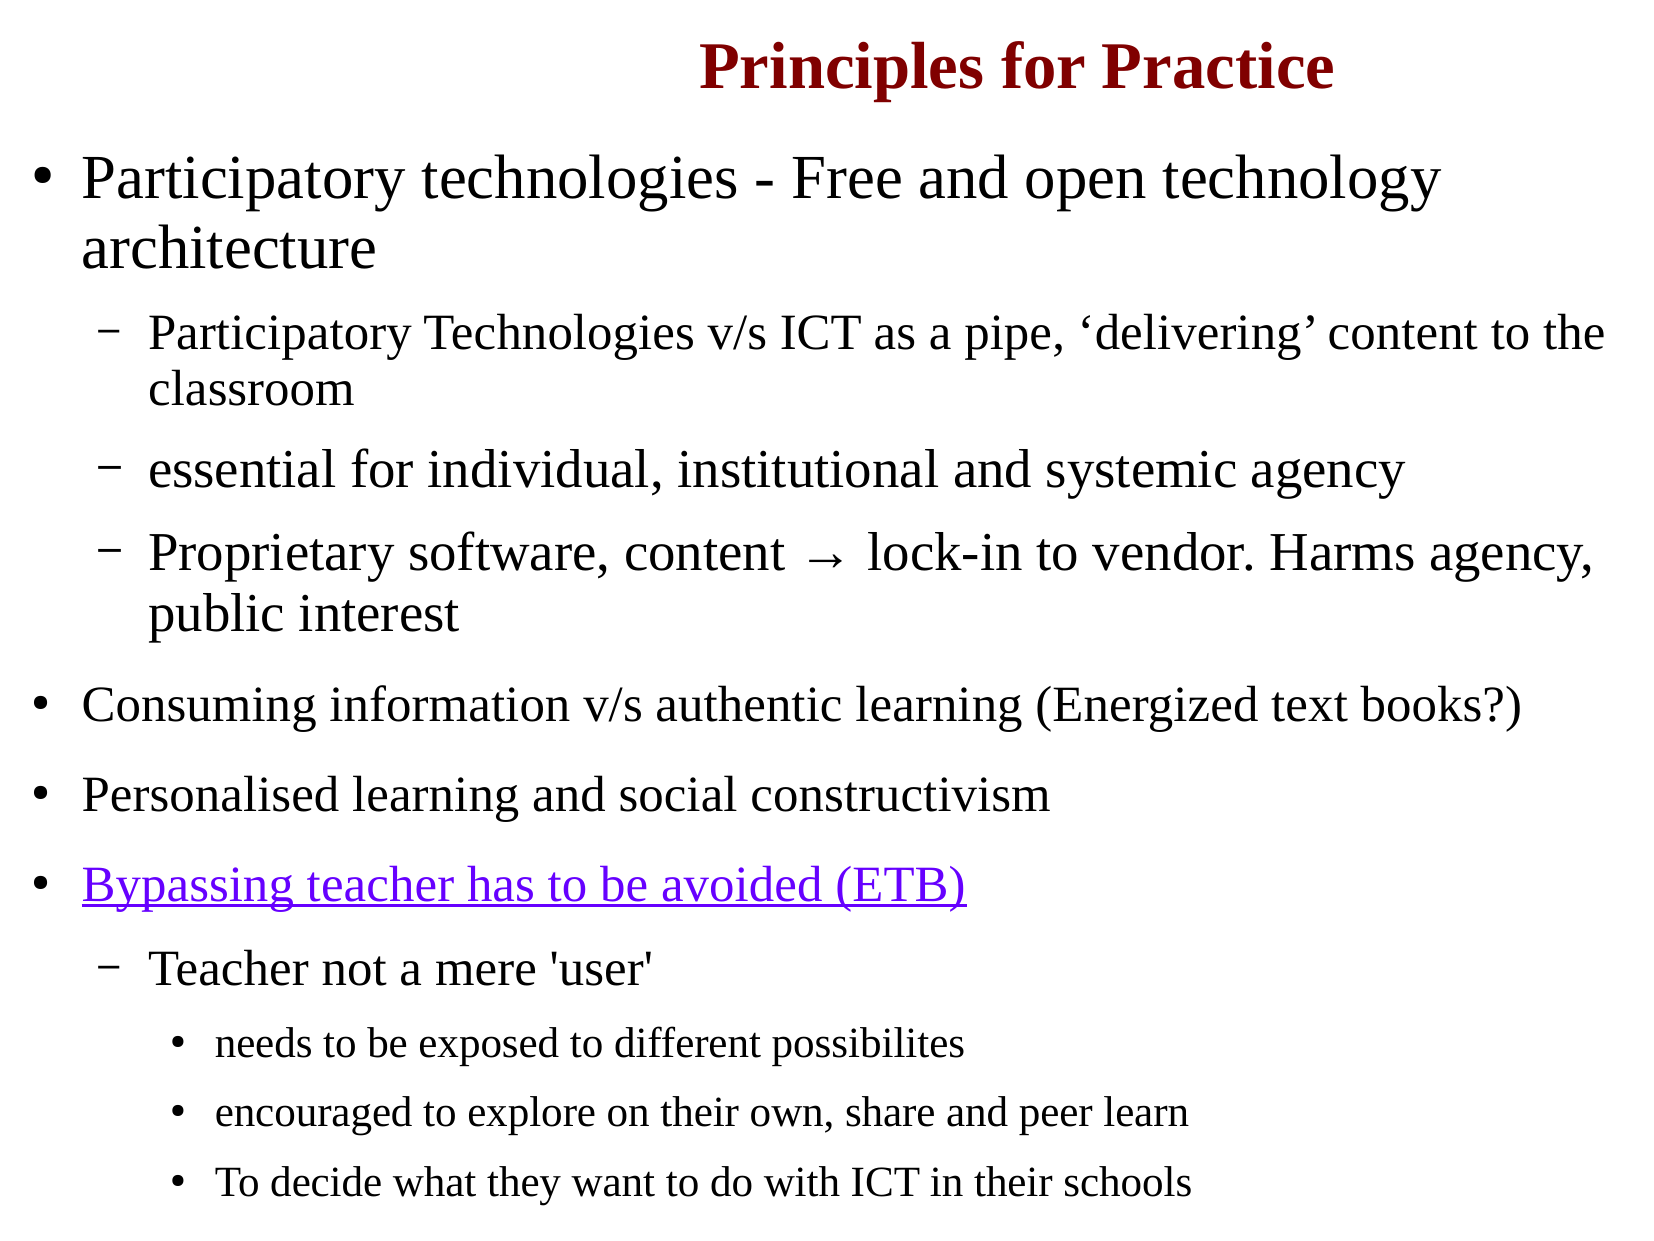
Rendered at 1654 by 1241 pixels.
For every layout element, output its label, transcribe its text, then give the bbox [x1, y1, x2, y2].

title Principles for Practice [382, 0, 1654, 136]
list Participatory technologies - Free and open technology architecture Participatory Technologies v/s ICT as a pipe, ‘delivering’ content to the classroom essential for individual, institutional and systemic agency Proprietary software, content → lock-in to vendor. Harms agency, public interest Consuming information v/s authentic learning (Energized text books?) Personalised learning and social constructivism Bypassing teacher has to be avoided (ETB) Teacher not a mere 'user' needs to be exposed to different possibilites encouraged to explore on their own, share and peer learn To decide what they want to do with ICT in their schools [15, 142, 1636, 1216]
